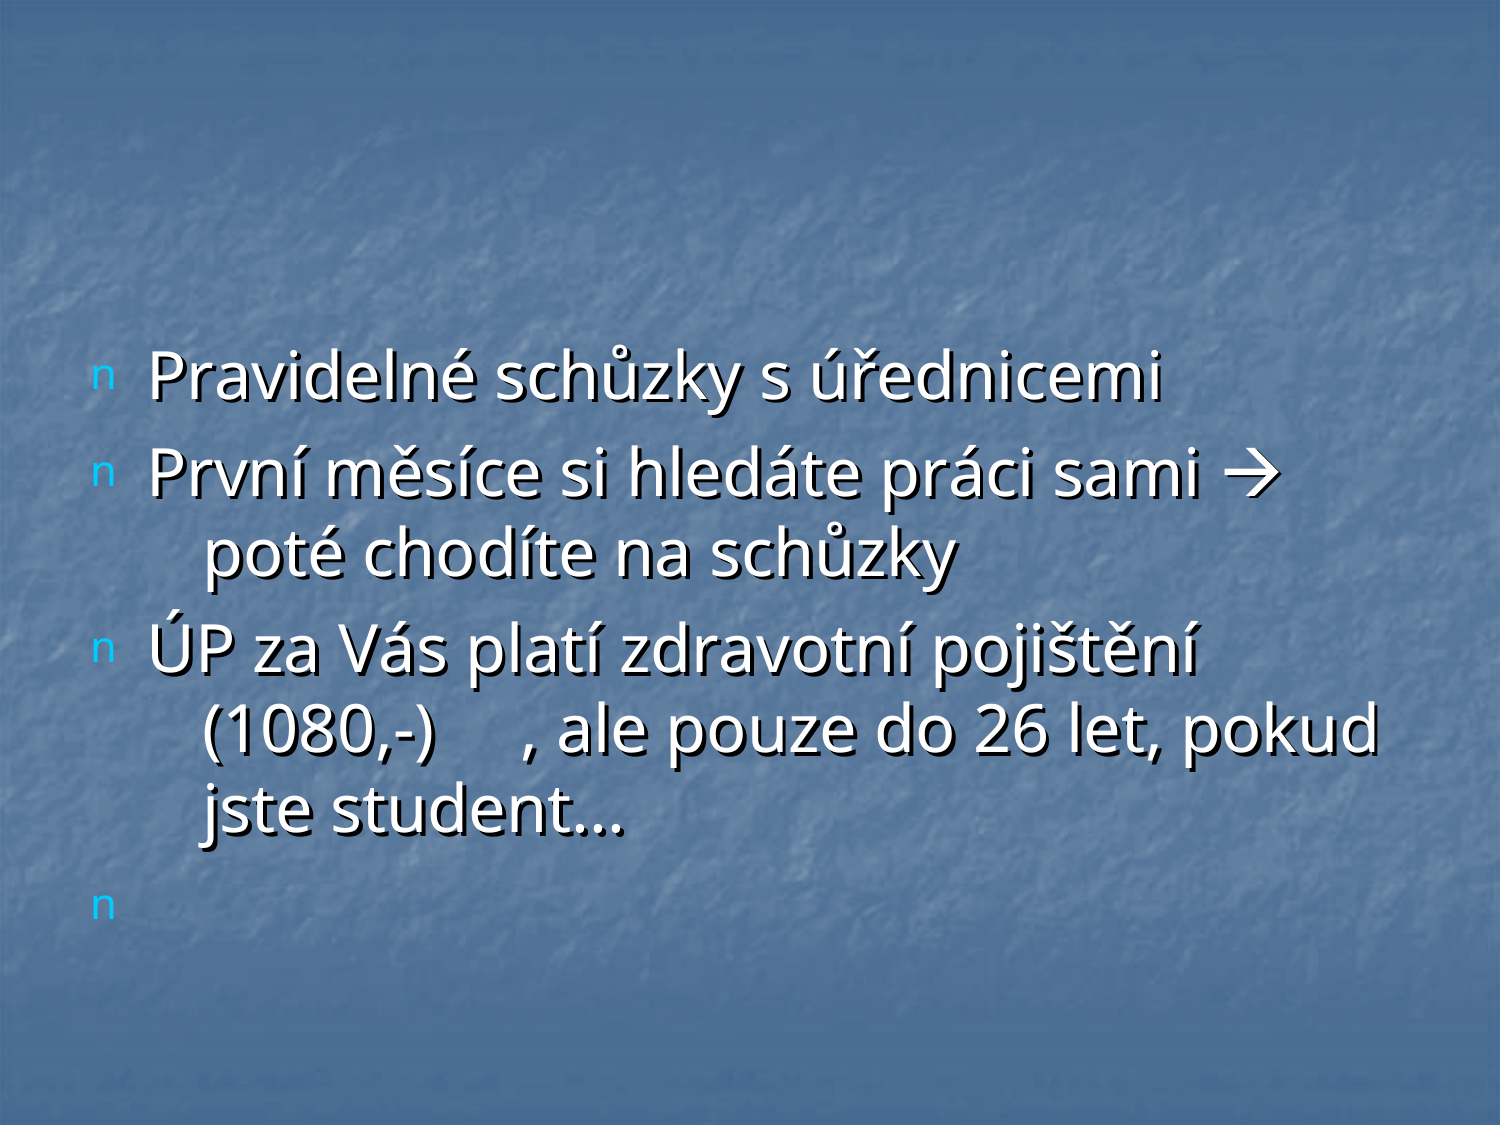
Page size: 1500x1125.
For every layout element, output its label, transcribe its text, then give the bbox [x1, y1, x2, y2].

list Pravidelné schůzky s úřednicemi První měsíce si hledáte práci sami  poté chodíte na schůzky ÚP za Vás platí zdravotní pojištění (1080,-) , ale pouze do 26 let, pokud jste student... [75, 324, 1426, 1000]
